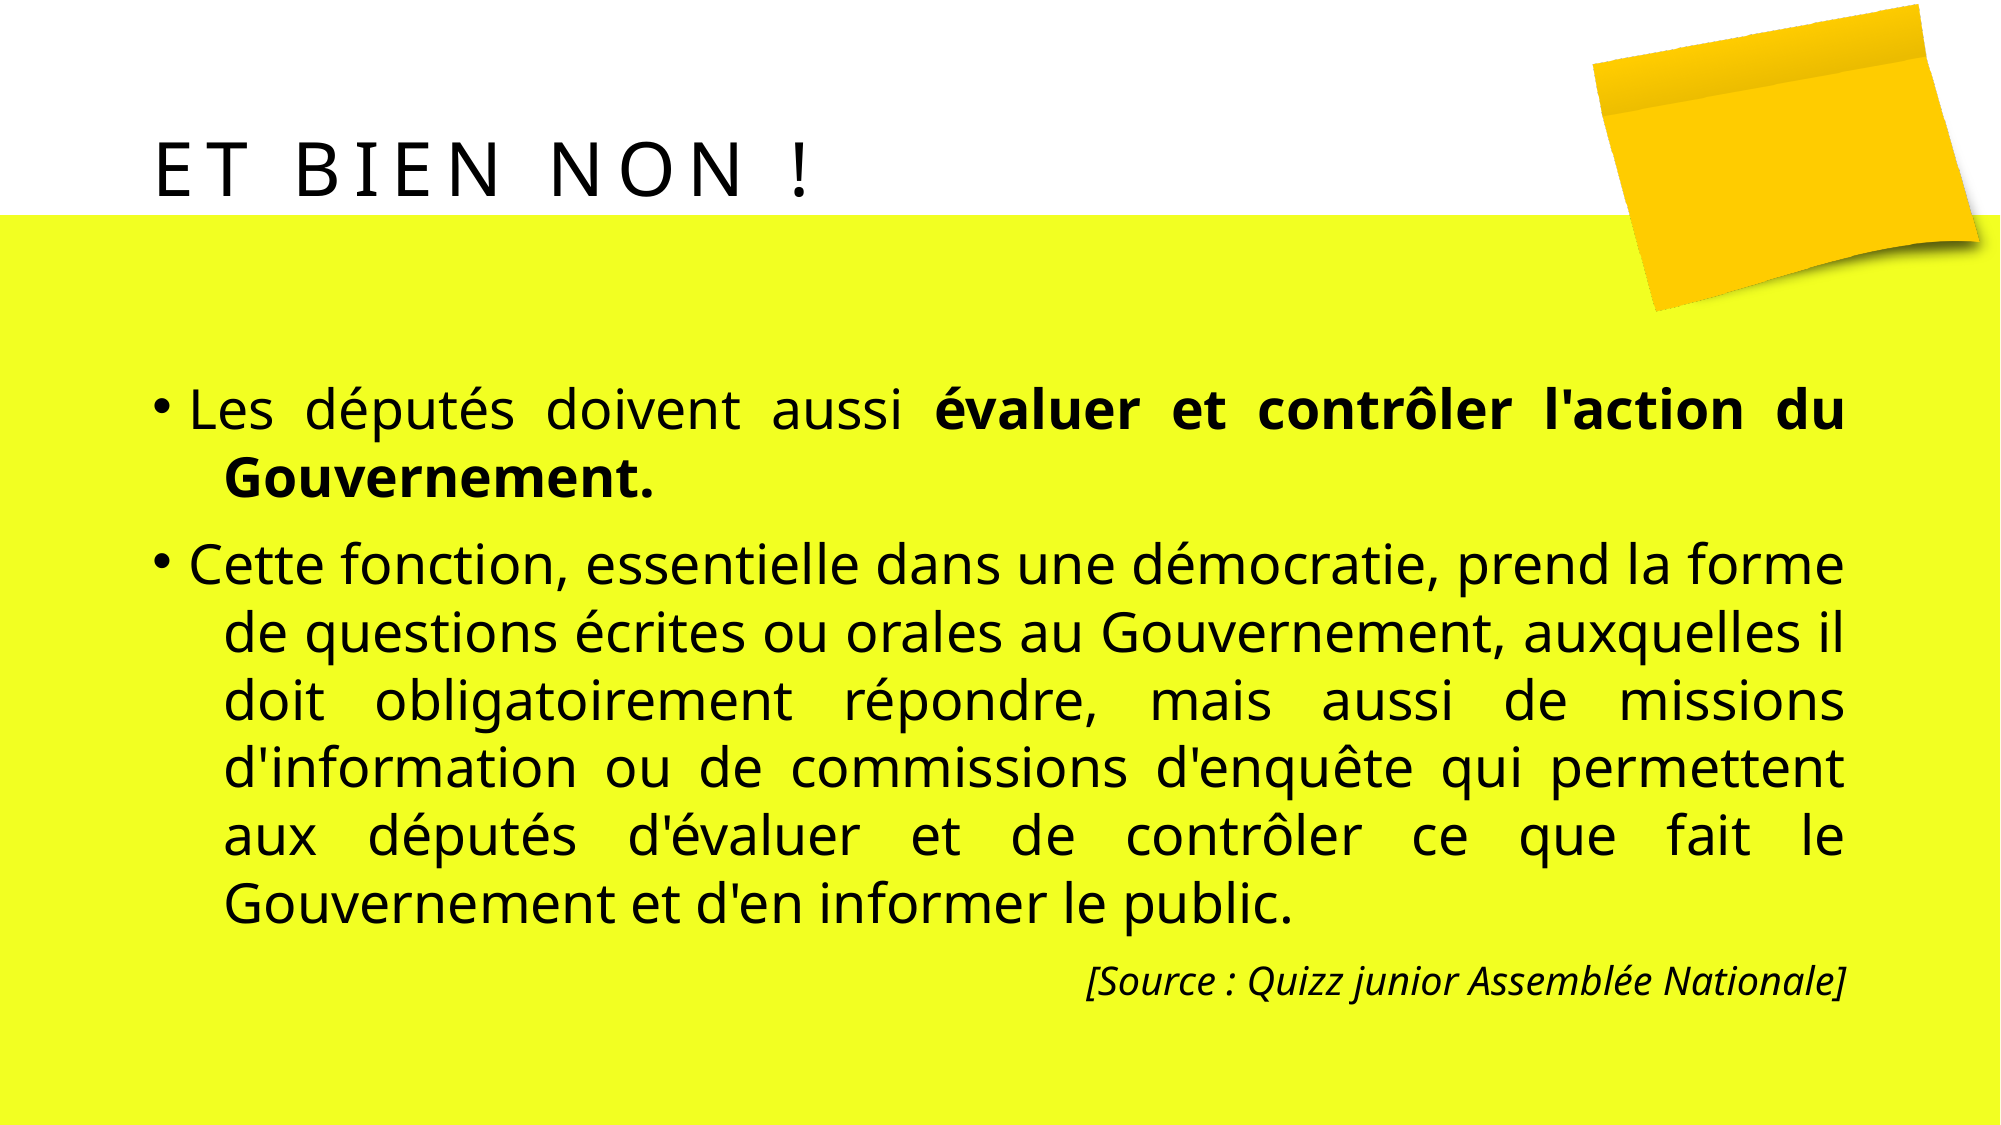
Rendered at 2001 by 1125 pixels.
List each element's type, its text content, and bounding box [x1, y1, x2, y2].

title ET BIEN NON ! [137, 59, 1863, 278]
list Les députés doivent aussi évaluer et contrôler l'action du Gouvernement. Cette fonction, essentielle dans une démocratie, prend la forme de questions écrites ou orales au Gouvernement, auxquelles il doit obligatoirement répondre, mais aussi de missions d'information ou de commissions d'enquête qui permettent aux députés d'évaluer et de contrôler ce que fait le Gouvernement et d'en informer le public. [Source : Quizz junior Assemblée Nationale] [137, 367, 1863, 1014]
